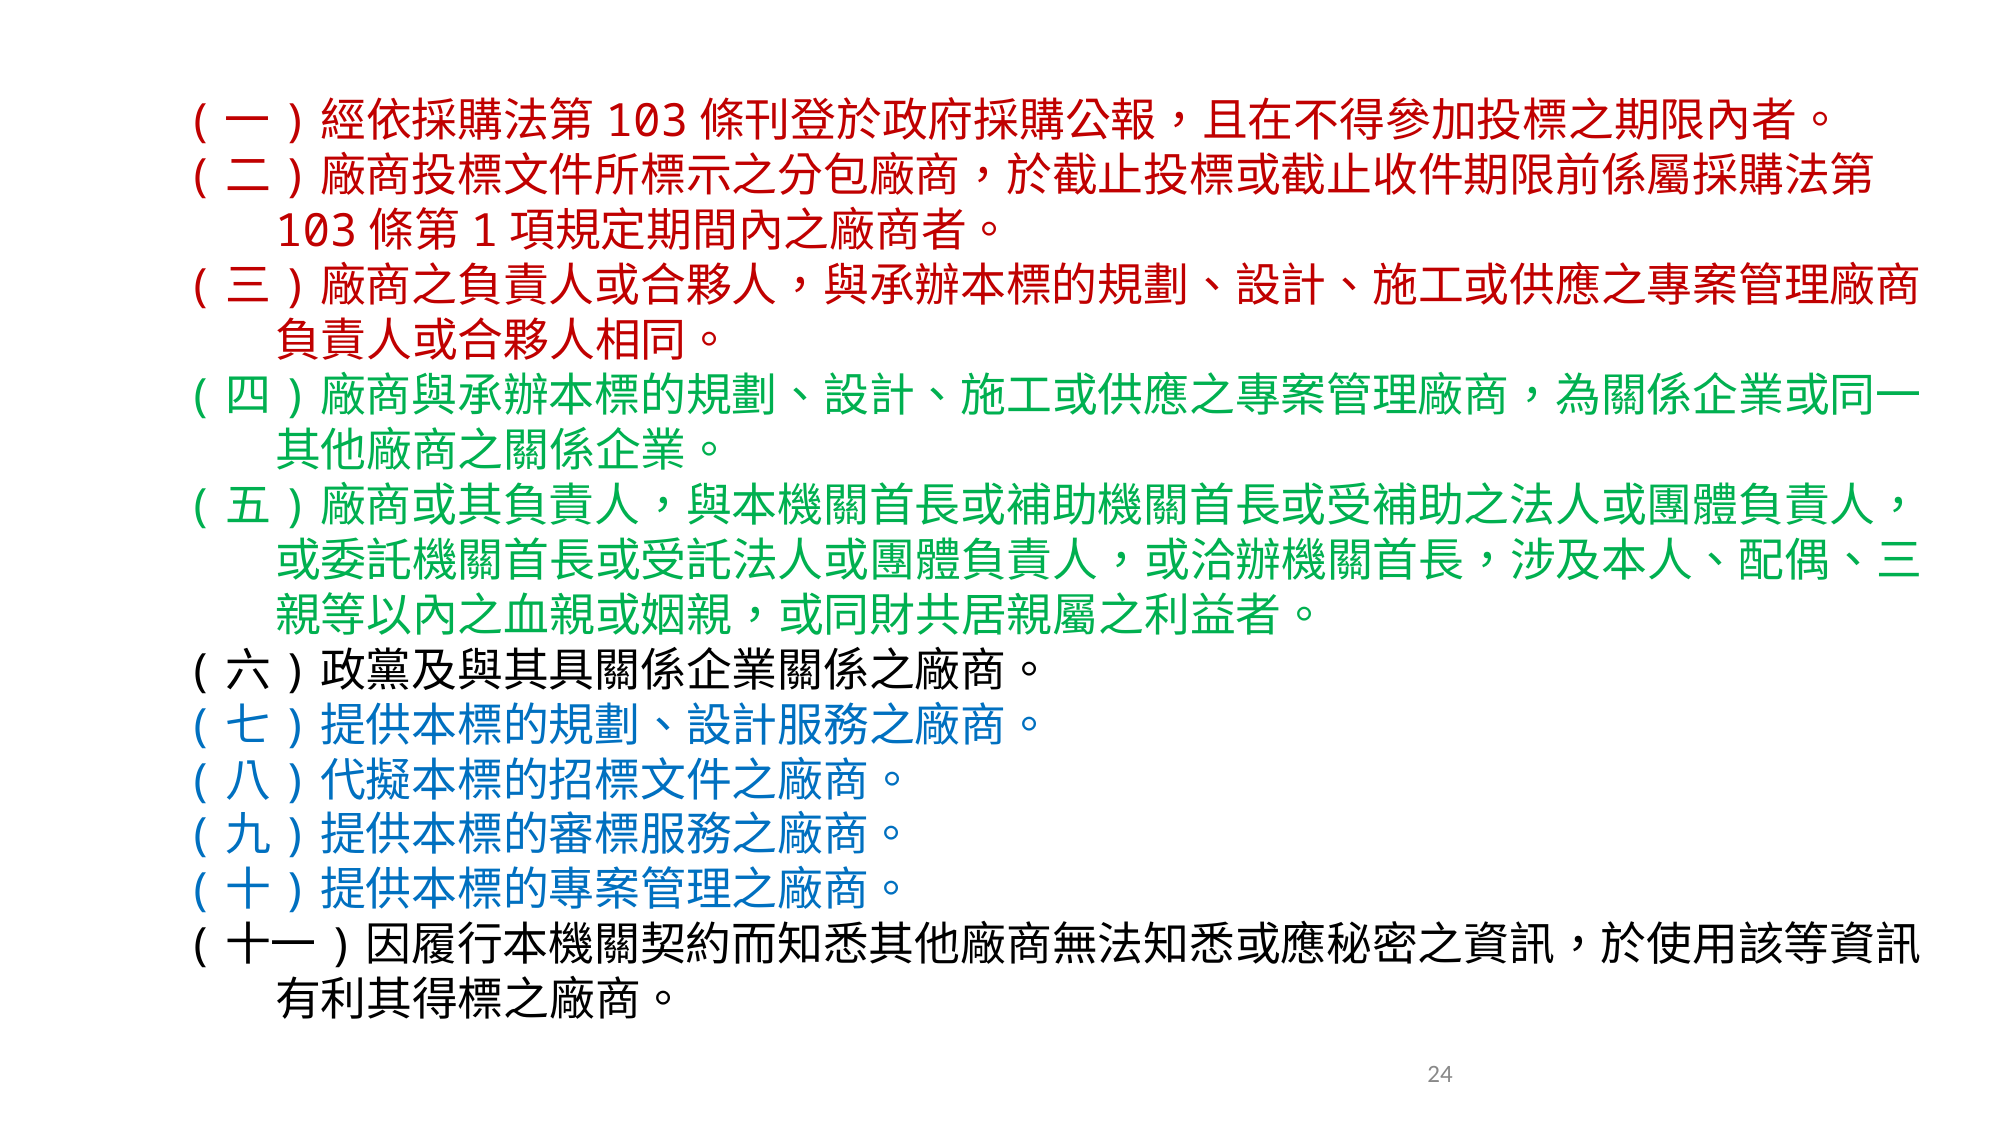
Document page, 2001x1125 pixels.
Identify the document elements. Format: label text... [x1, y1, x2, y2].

text_box (一)經依採購法第103條刊登於政府採購公報，且在不得參加投標之期限內者。 (二)廠商投標文件所標示之分包廠商，於截止投標或截止收件期限前係屬採購法第103條第1項規定期間內之廠商者。 (三)廠商之負責人或合夥人，與承辦本標的規劃、設計、施工或供應之專案管理廠商負責人或合夥人相同。 (四)廠商與承辦本標的規劃、設計、施工或供應之專案管理廠商，為關係企業或同一其他廠商之關係企業。 (五)廠商或其負責人，與本機關首長或補助機關首長或受補助之法人或團體負責人，或委託機關首長或受託法人或團體負責人，或洽辦機關首長，涉及本人、配偶、三親等以內之血親或姻親，或同財共居親屬之利益者。 (六)政黨及與其具關係企業關係之廠商。 (七)提供本標的規劃、設計服務之廠商。 (八)代擬本標的招標文件之廠商。 (九)提供本標的審標服務之廠商。 (十)提供本標的專案管理之廠商。 (十一)因履行本機關契約而知悉其他廠商無法知悉或應秘密之資訊，於使用該等資訊有利其得標之廠商。 [83, 83, 1943, 1033]
text_box 24 [1412, 1042, 1863, 1103]
